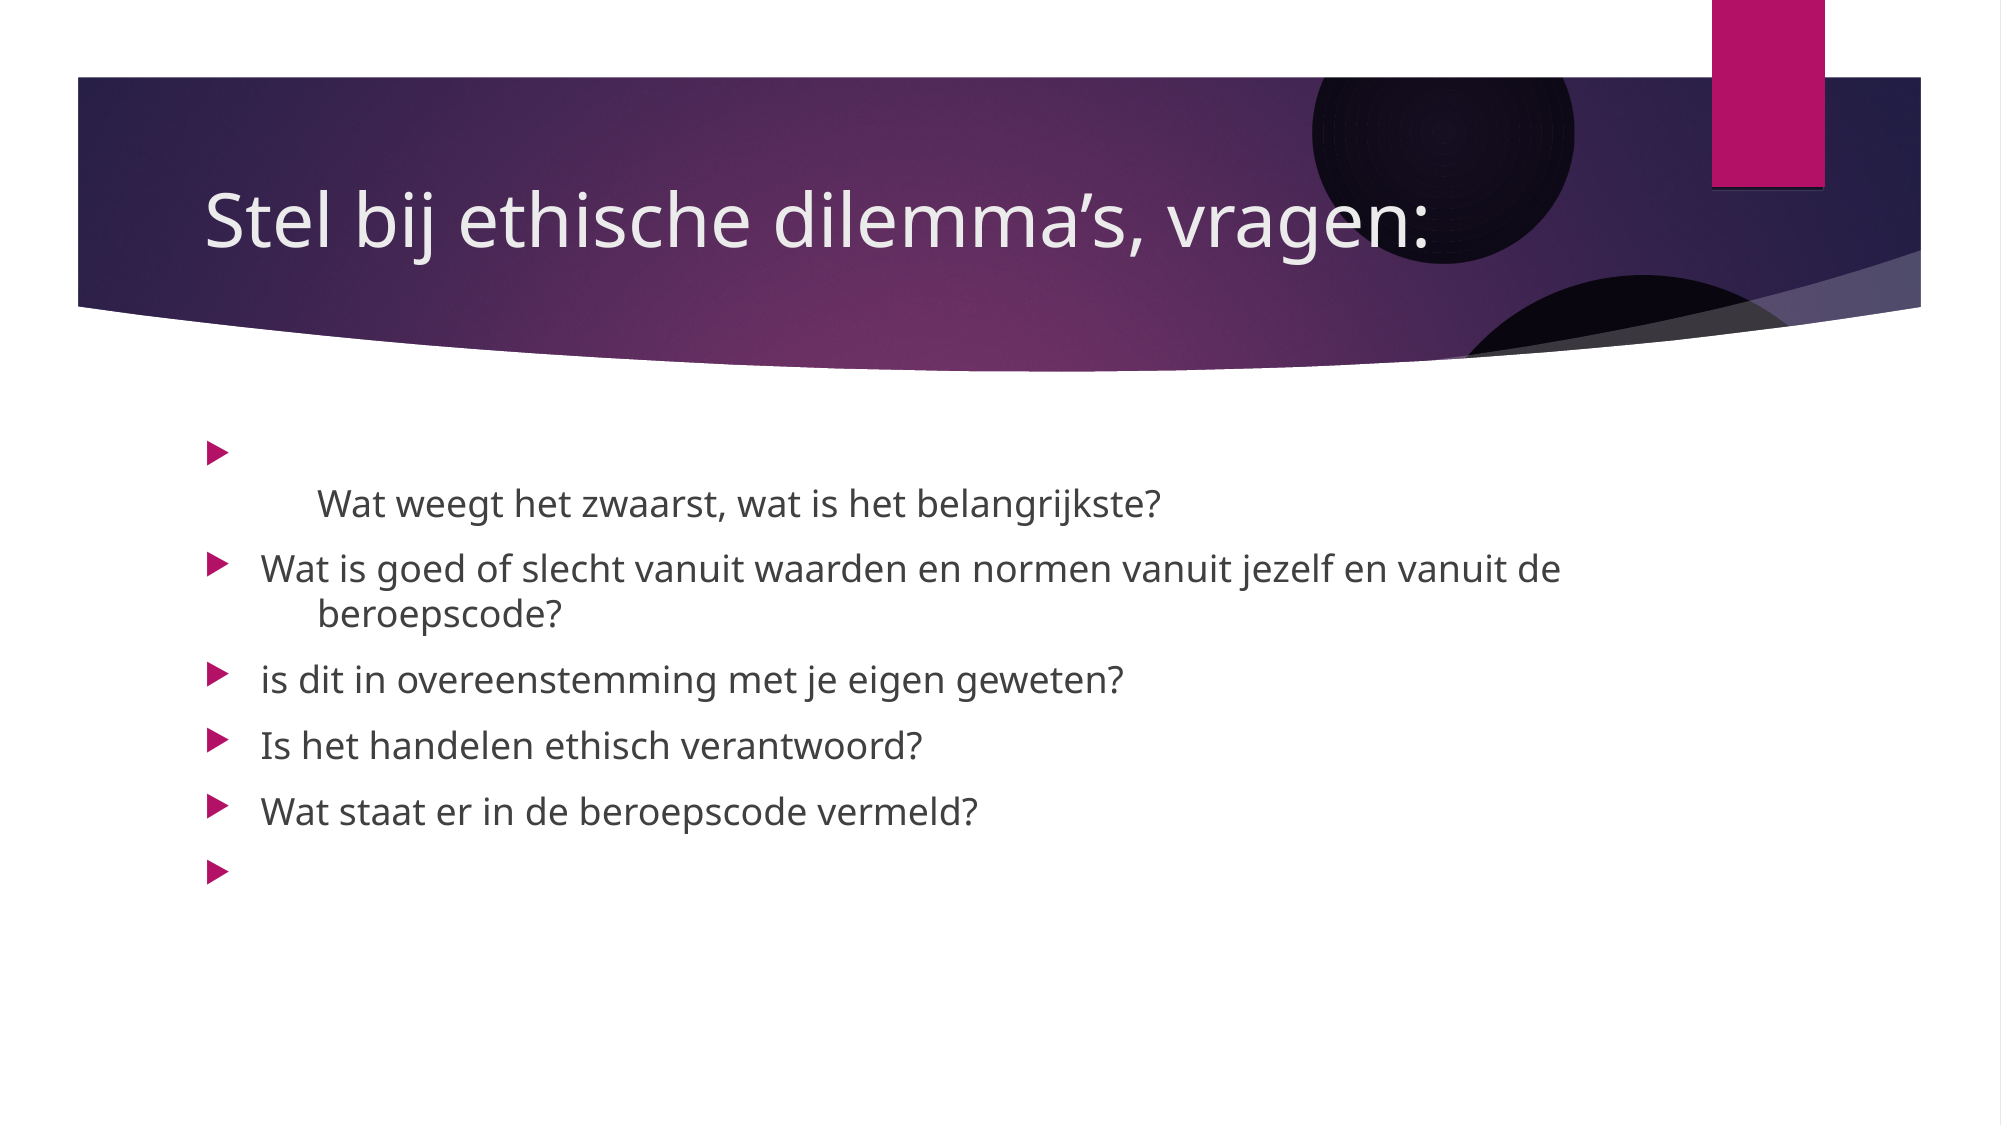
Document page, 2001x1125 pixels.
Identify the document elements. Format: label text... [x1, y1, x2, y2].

title Stel bij ethische dilemma’s, vragen: [189, 159, 1627, 276]
list Wat weegt het zwaarst, wat is het belangrijkste? Wat is goed of slecht vanuit waarden en normen vanuit jezelf en vanuit de beroepscode? is dit in overeenstemming met je eigen geweten? Is het handelen ethisch verantwoord? Wat staat er in de beroepscode vermeld? [189, 427, 1638, 988]
